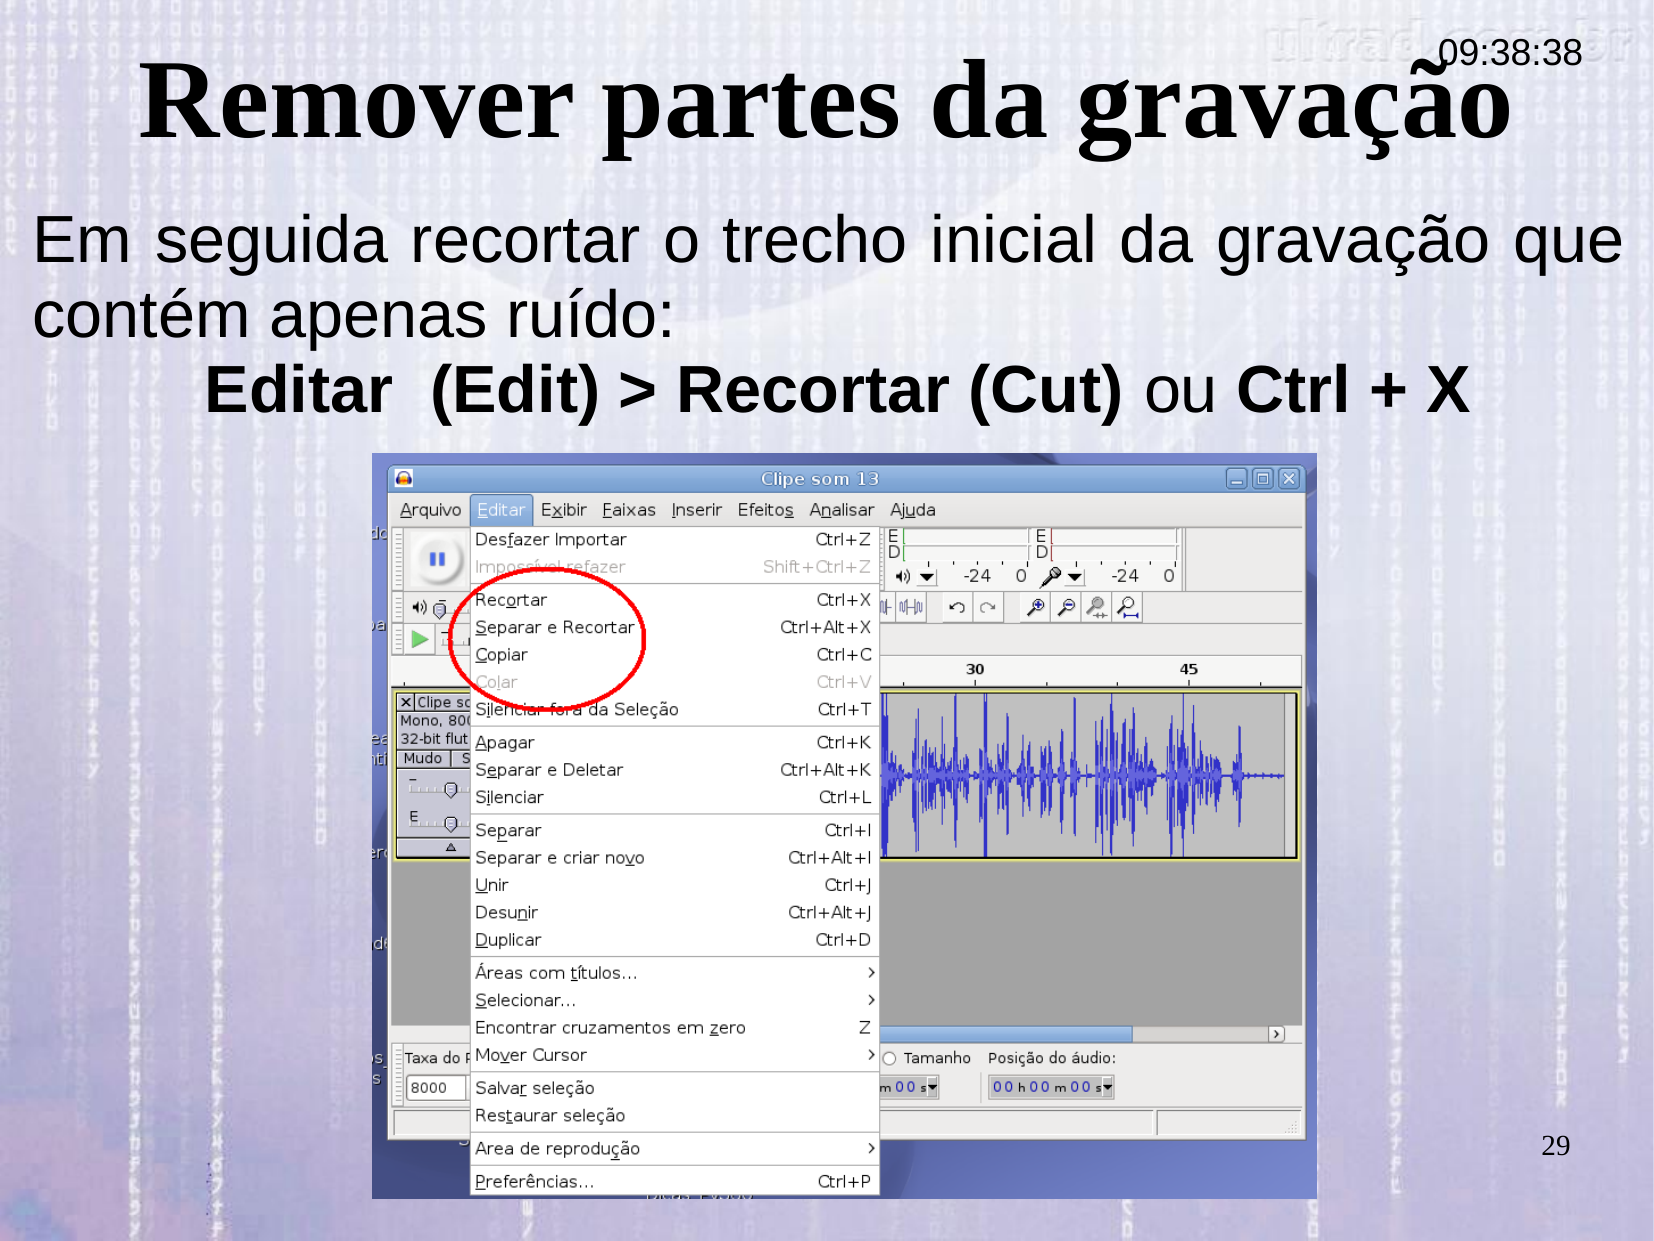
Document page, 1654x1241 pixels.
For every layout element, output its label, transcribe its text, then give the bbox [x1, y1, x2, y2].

picture [0, 0, 1654, 1241]
text_box 12:04:17 [1423, 23, 1631, 94]
text_box Em seguida recortar o trecho inicial da gravação que contém apenas ruído: Editar (Edit) > Recortar (Cut) ou Ctrl + X [17, 194, 1641, 434]
text_box Remover partes da gravação [29, 29, 1625, 191]
